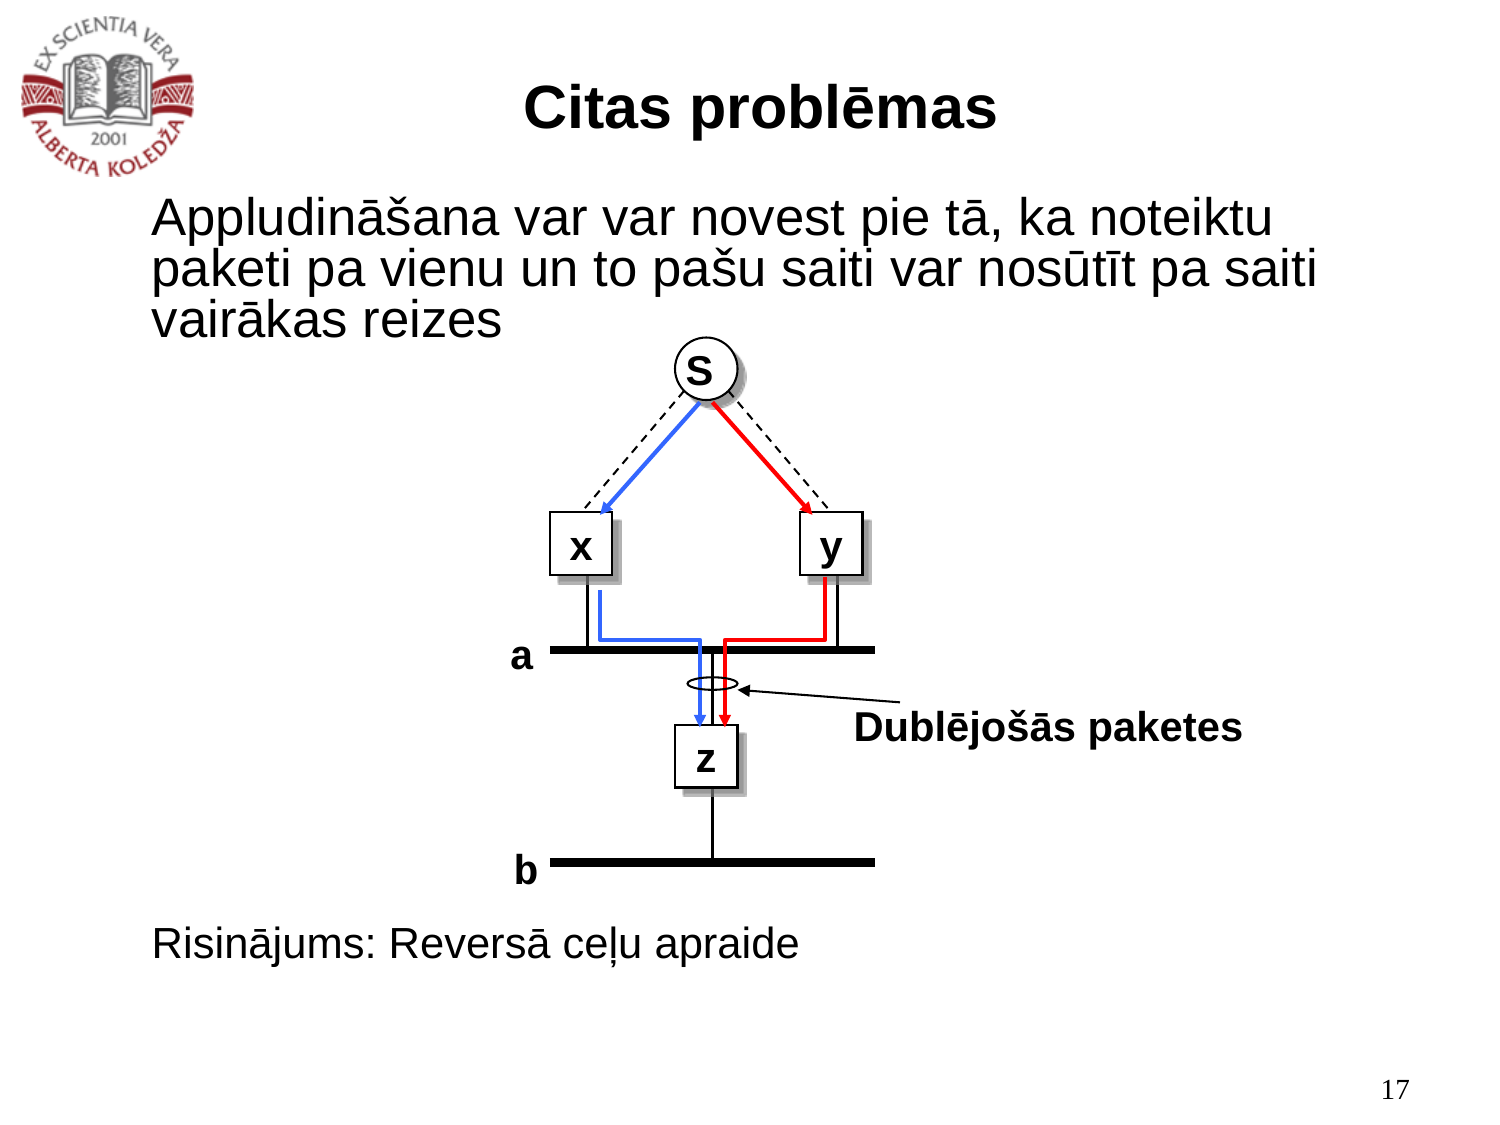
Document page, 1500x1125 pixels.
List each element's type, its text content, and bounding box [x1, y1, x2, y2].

text_box a [494, 620, 550, 685]
text_box Dublējošās paketes [838, 692, 1259, 758]
text_box y [800, 512, 863, 575]
list Appludināšana var var novest pie tā, ka noteiktu paketi pa vienu un to pašu saiti var nosūtīt pa saiti vairākas reizes Risinājums: Reversā ceļu apraide [75, 187, 1426, 981]
title Citas problēmas [75, 20, 1426, 187]
picture [21, 16, 194, 177]
text_box S [675, 337, 738, 401]
text_box b [498, 835, 554, 900]
text_box <skaitlis> [1112, 1062, 1426, 1125]
text_box x [549, 512, 613, 575]
text_box z [675, 725, 738, 788]
